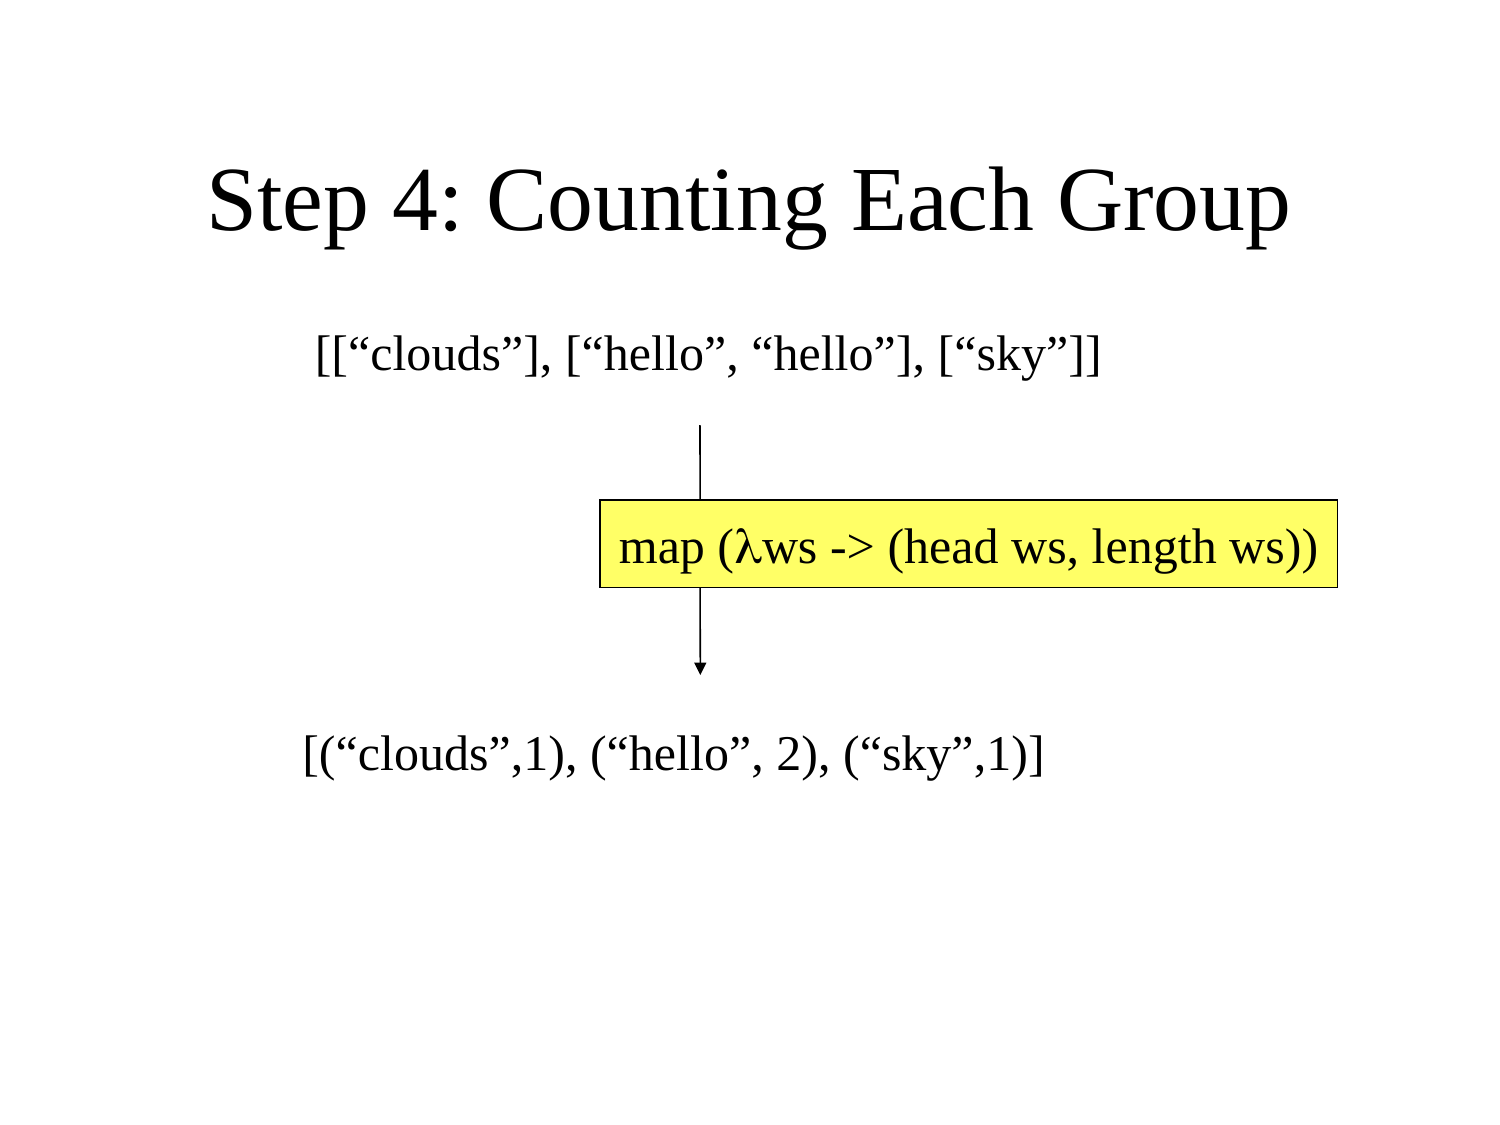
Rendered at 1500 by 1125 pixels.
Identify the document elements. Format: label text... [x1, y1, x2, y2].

text_box [[“clouds”], [“hello”, “hello”], [“sky”]] [300, 312, 1138, 388]
title Step 4: Counting Each Group [112, 99, 1388, 288]
text_box map (ws -> (head ws, length ws)) [600, 499, 1338, 588]
text_box [(“clouds”,1), (“hello”, 2), (“sky”,1)] [287, 712, 1126, 788]
